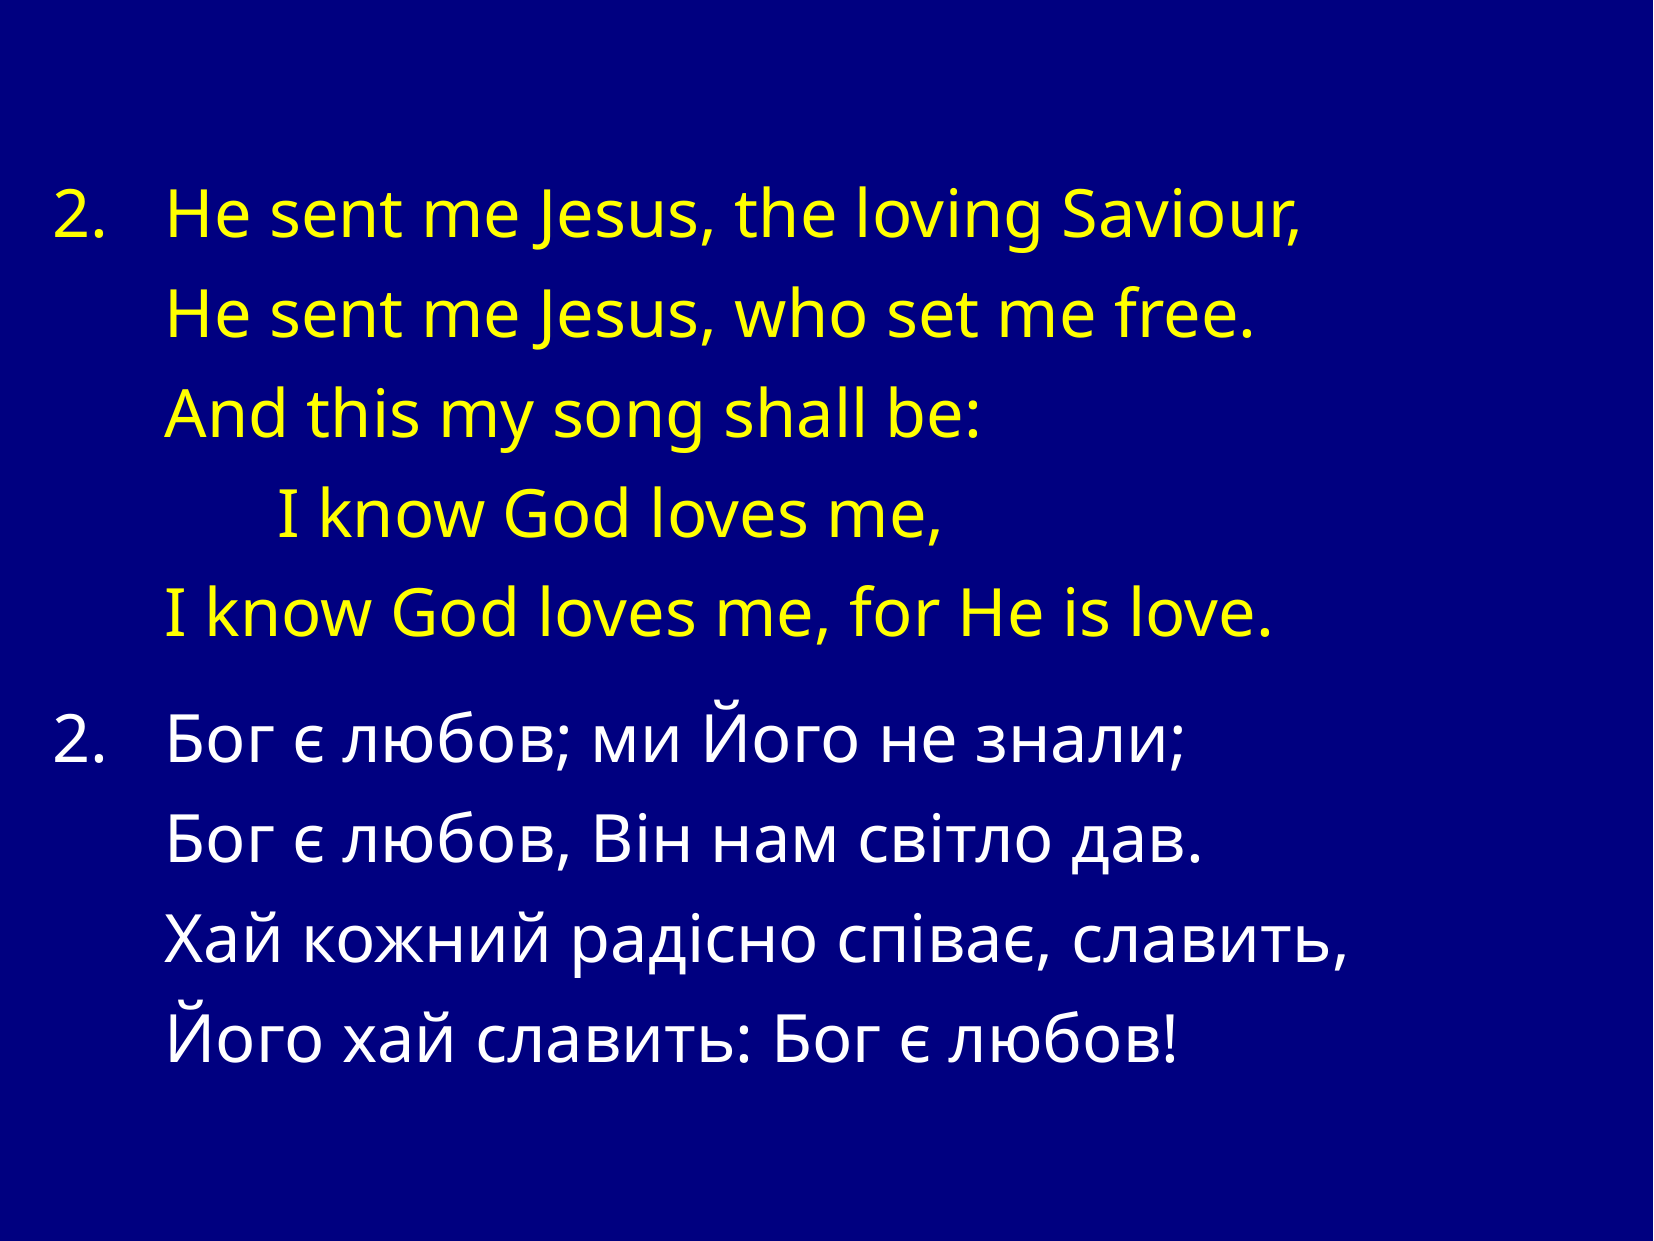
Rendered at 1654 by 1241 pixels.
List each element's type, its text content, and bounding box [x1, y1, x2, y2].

text_box 2. Бог є любов; ми Його не знали; Бог є любов, Він нам світло дав. Хай кожний радісно співає, славить, Його хай славить: Бог є любов! [37, 675, 1576, 1163]
text_box 2. He sent me Jesus, the loving Saviour, He sent me Jesus, who set me free. And this my song shall be: I know God loves me, I know God loves me, for He is love. [37, 150, 1576, 638]
